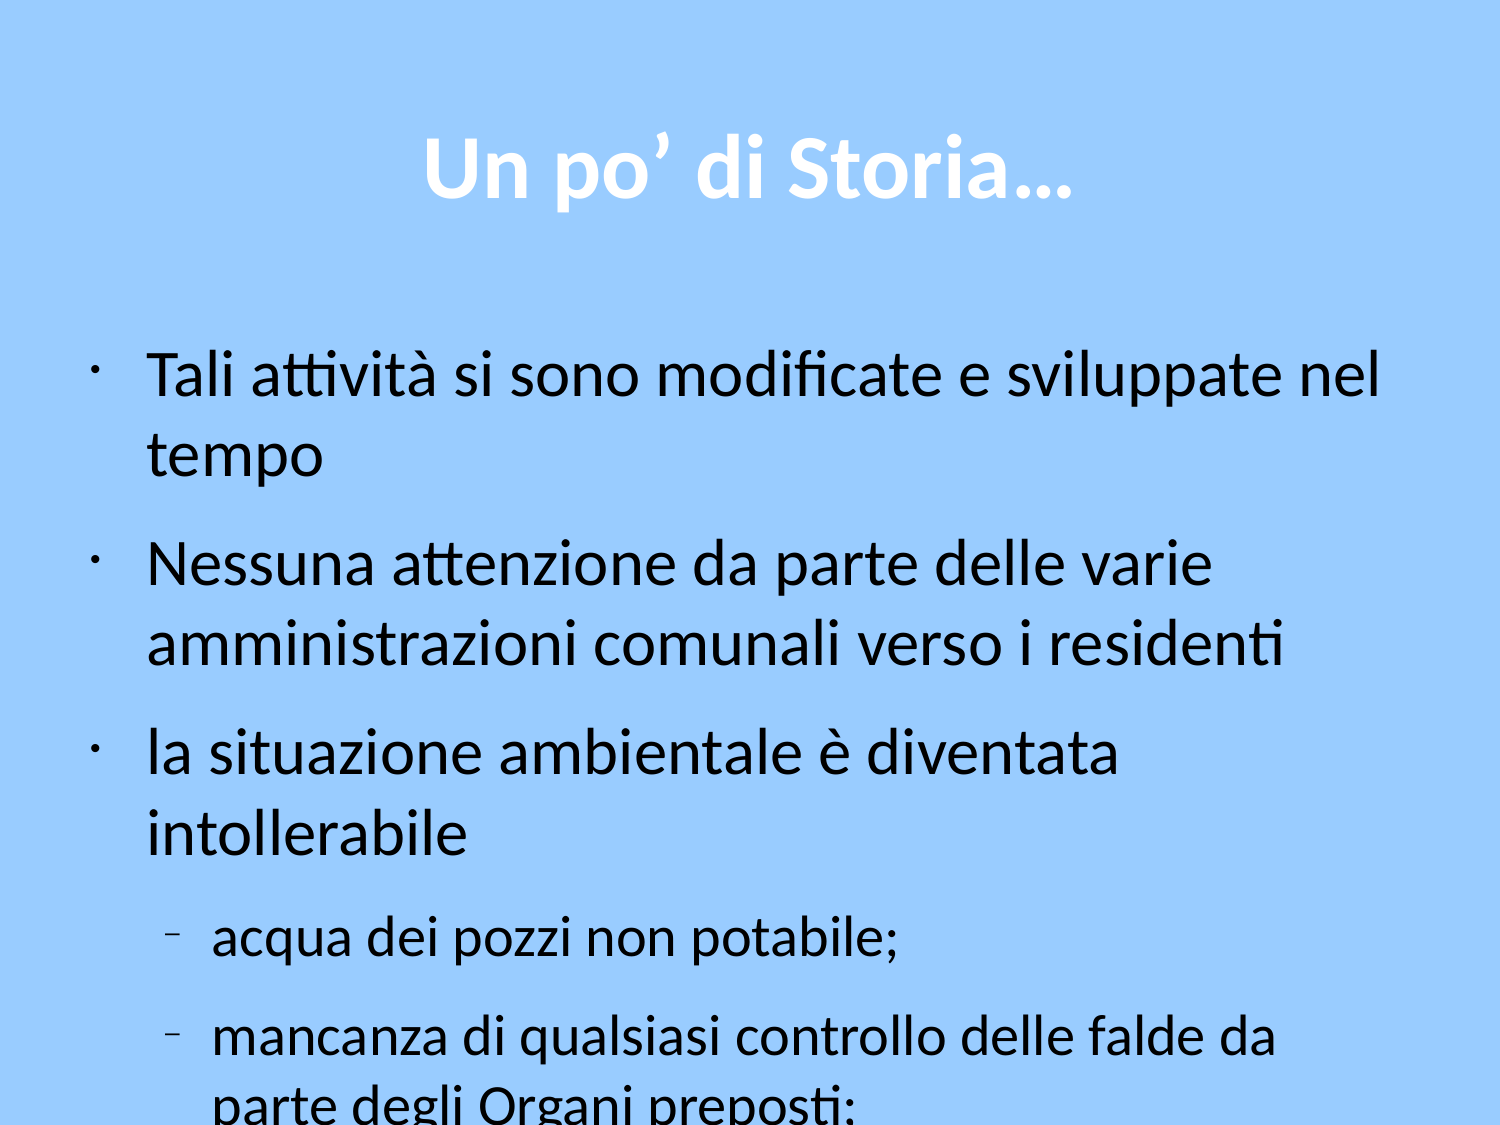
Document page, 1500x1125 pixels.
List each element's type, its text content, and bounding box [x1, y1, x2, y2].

list Tali attività si sono modificate e sviluppate nel tempo Nessuna attenzione da parte delle varie amministrazioni comunali verso i residenti la situazione ambientale è diventata intollerabile acqua dei pozzi non potabile; mancanza di qualsiasi controllo delle falde da parte degli Organi preposti; variazione delle aree occupate dalle attività; problemi di viabilità; [75, 314, 1425, 1125]
title Un po’ di Storia… [75, 91, 1425, 279]
